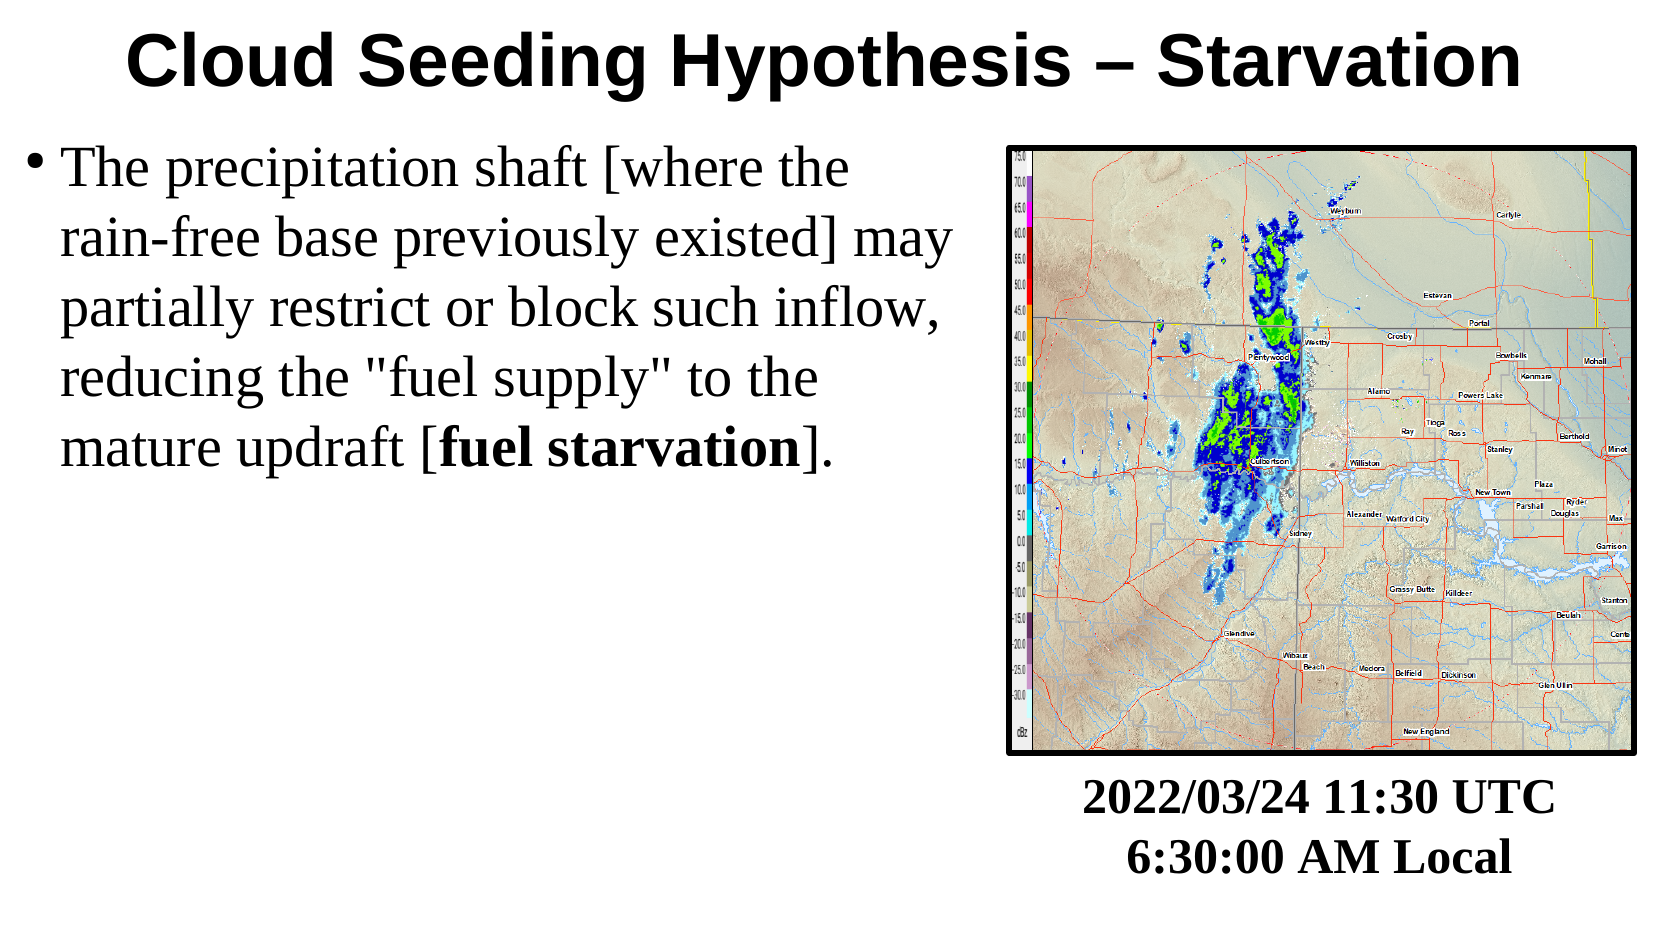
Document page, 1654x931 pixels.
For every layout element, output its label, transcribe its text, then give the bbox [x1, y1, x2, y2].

text_box 2022/03/24 11:30 UTC 6:30:00 AM Local [1000, 762, 1639, 901]
text_box The precipitation shaft [where the rain‑free base previously existed] may partially restrict or block such inflow, reducing the "fuel supply" to the mature updraft [fuel starvation]. [4, 120, 976, 486]
picture [1012, 150, 1632, 751]
title Cloud Seeding Hypothesis – Starvation [0, 5, 1654, 107]
